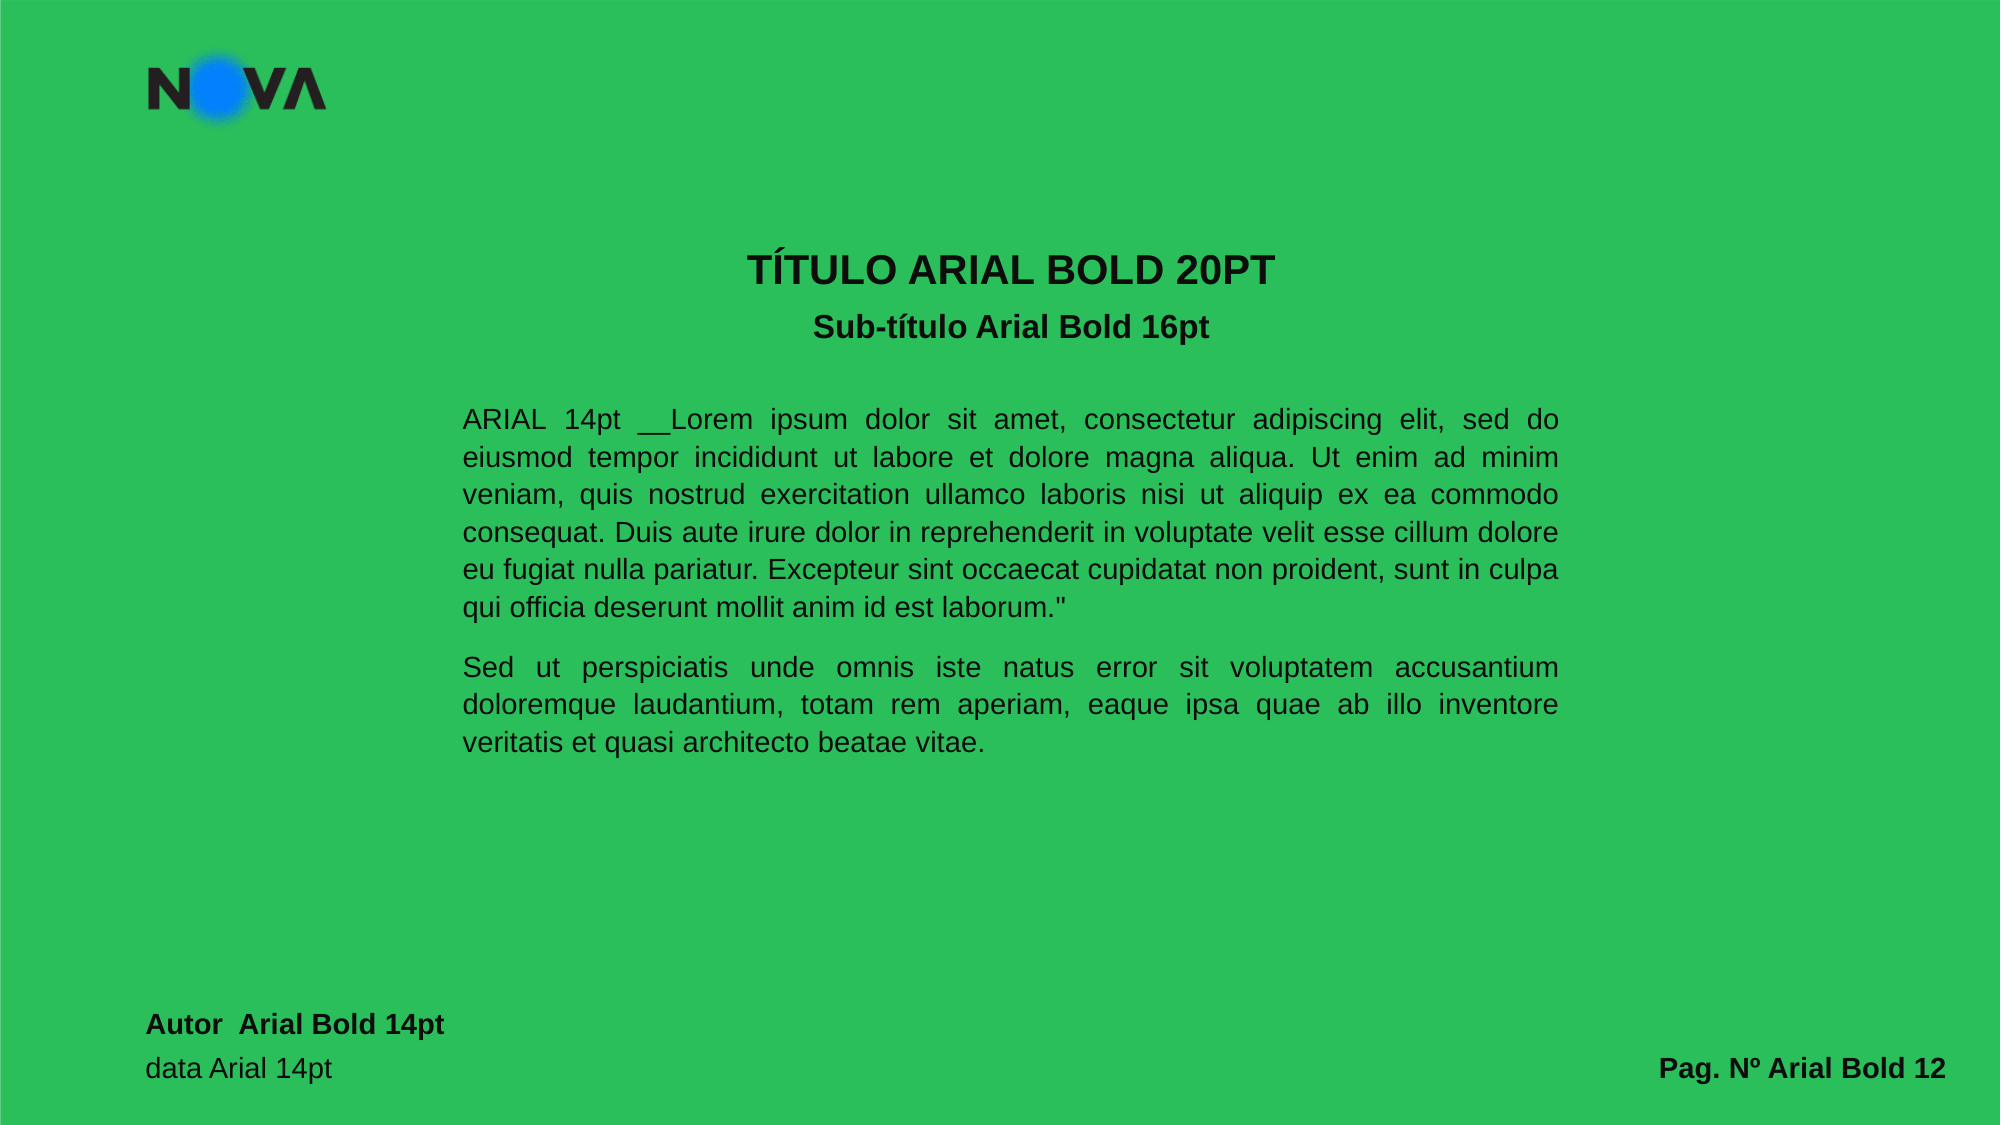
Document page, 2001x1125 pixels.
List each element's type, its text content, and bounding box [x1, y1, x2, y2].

text_box ARIAL 14pt __Lorem ipsum dolor sit amet, consectetur adipiscing elit, sed do eiusmod tempor incididunt ut labore et dolore magna aliqua. Ut enim ad minim veniam, quis nostrud exercitation ullamco laboris nisi ut aliquip ex ea commodo consequat. Duis aute irure dolor in reprehenderit in voluptate velit esse cillum dolore eu fugiat nulla pariatur. Excepteur sint occaecat cupidatat non proident, sunt in culpa qui officia deserunt mollit anim id est laborum." Sed ut perspiciatis unde omnis iste natus error sit voluptatem accusantium doloremque laudantium, totam rem aperiam, eaque ipsa quae ab illo inventore veritatis et quasi architecto beatae vitae. [454, 390, 1569, 767]
text_box Autor Arial Bold 14pt [137, 997, 454, 1048]
picture [0, 0, 2000, 1125]
text_box Título arial bold 20pt Sub-título Arial Bold 16pt [454, 220, 1569, 349]
text_box data Arial 14pt [137, 1048, 340, 1093]
text_box Pag. Nº Arial Bold 12 [1651, 1042, 1956, 1093]
